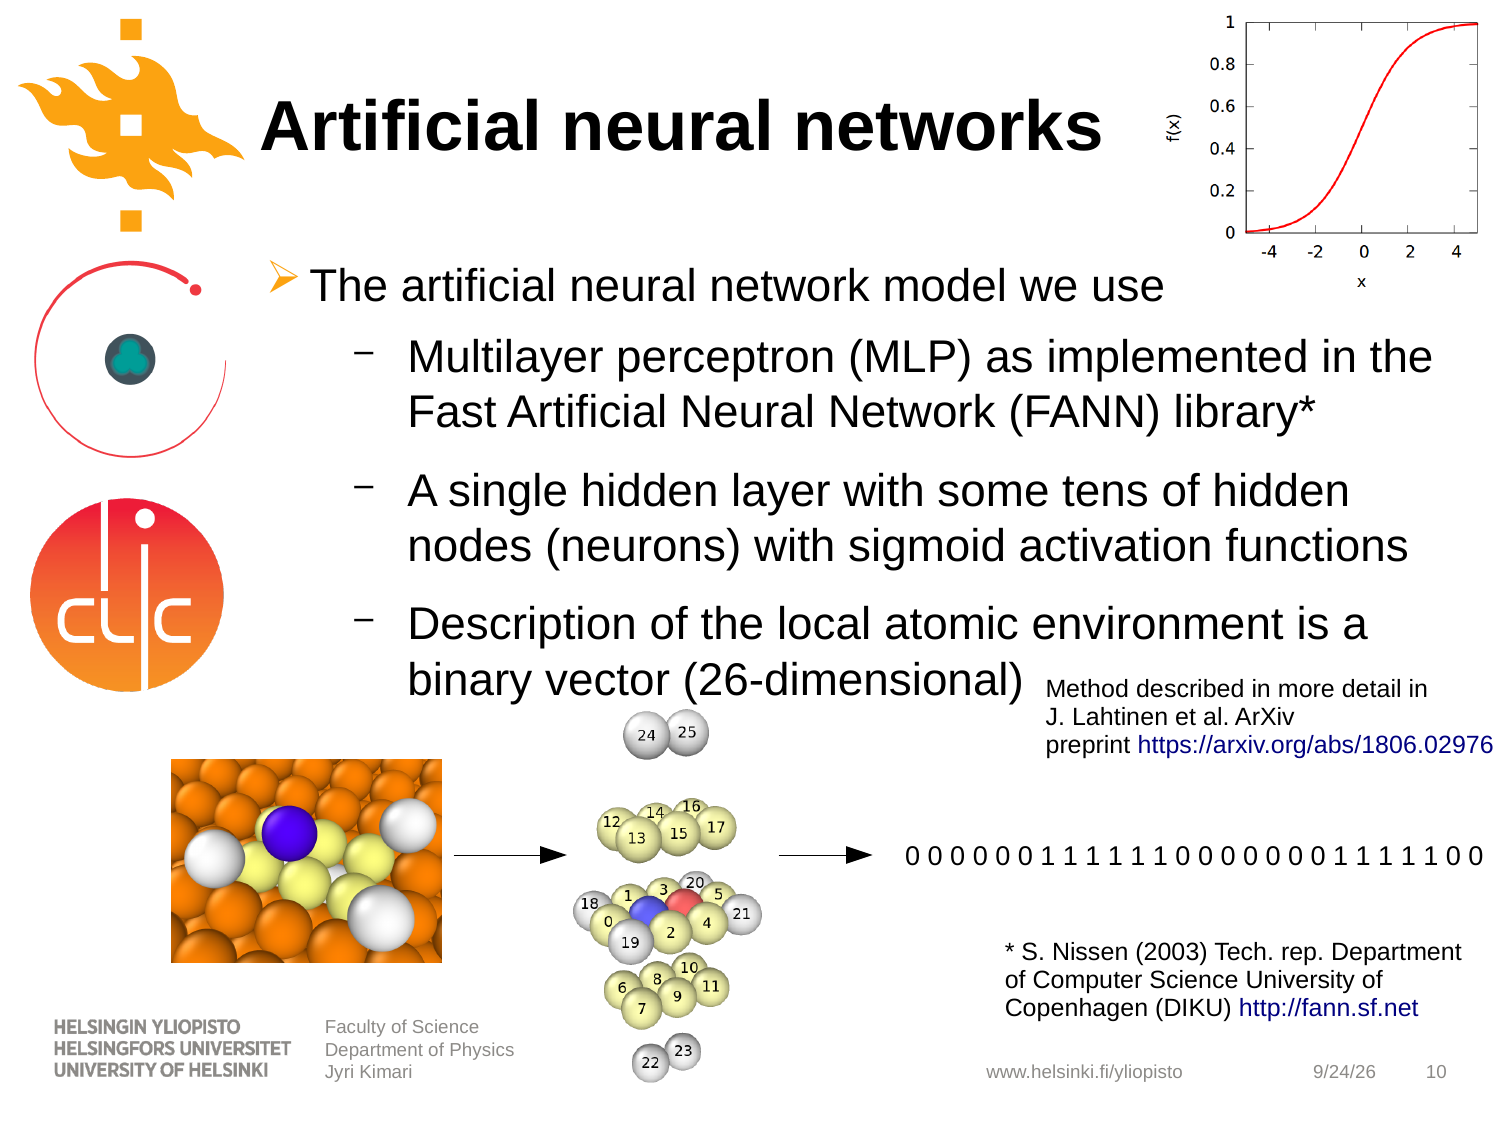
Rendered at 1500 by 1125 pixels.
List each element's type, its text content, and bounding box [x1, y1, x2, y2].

footer Faculty of Science Department of Physics Jyri Kimari [324, 1011, 750, 1083]
text_box Method described in more detail in J. Lahtinen et al. ArXiv preprint https://arxiv.org/abs/1806.02976 [1030, 667, 1500, 767]
list The artificial neural network model we use Multilayer perceptron (MLP) as implemented in the Fast Artificial Neural Network (FANN) library* A single hidden layer with some tens of hidden nodes (neurons) with sigmoid activation functions Description of the local atomic environment is a binary vector (26-dimensional) [265, 255, 1447, 988]
slide_number 10 [1376, 1057, 1447, 1083]
slide_number 11/14/18 [1230, 1057, 1376, 1083]
picture [1160, 6, 1489, 290]
picture [53, 1017, 292, 1079]
text_box 0 0 0 0 0 0 1 1 1 1 1 1 0 0 0 0 0 0 0 1 1 1 1 1 0 0 [890, 833, 1498, 879]
text_box * S. Nissen (2003) Tech. rep. Department of Computer Science University of Copenhagen (DIKU) http://fann.sf.net [990, 930, 1486, 1057]
picture [0, 255, 272, 740]
title Artificial neural networks [259, 30, 1447, 214]
picture [417, 988, 916, 1083]
picture [171, 759, 442, 963]
